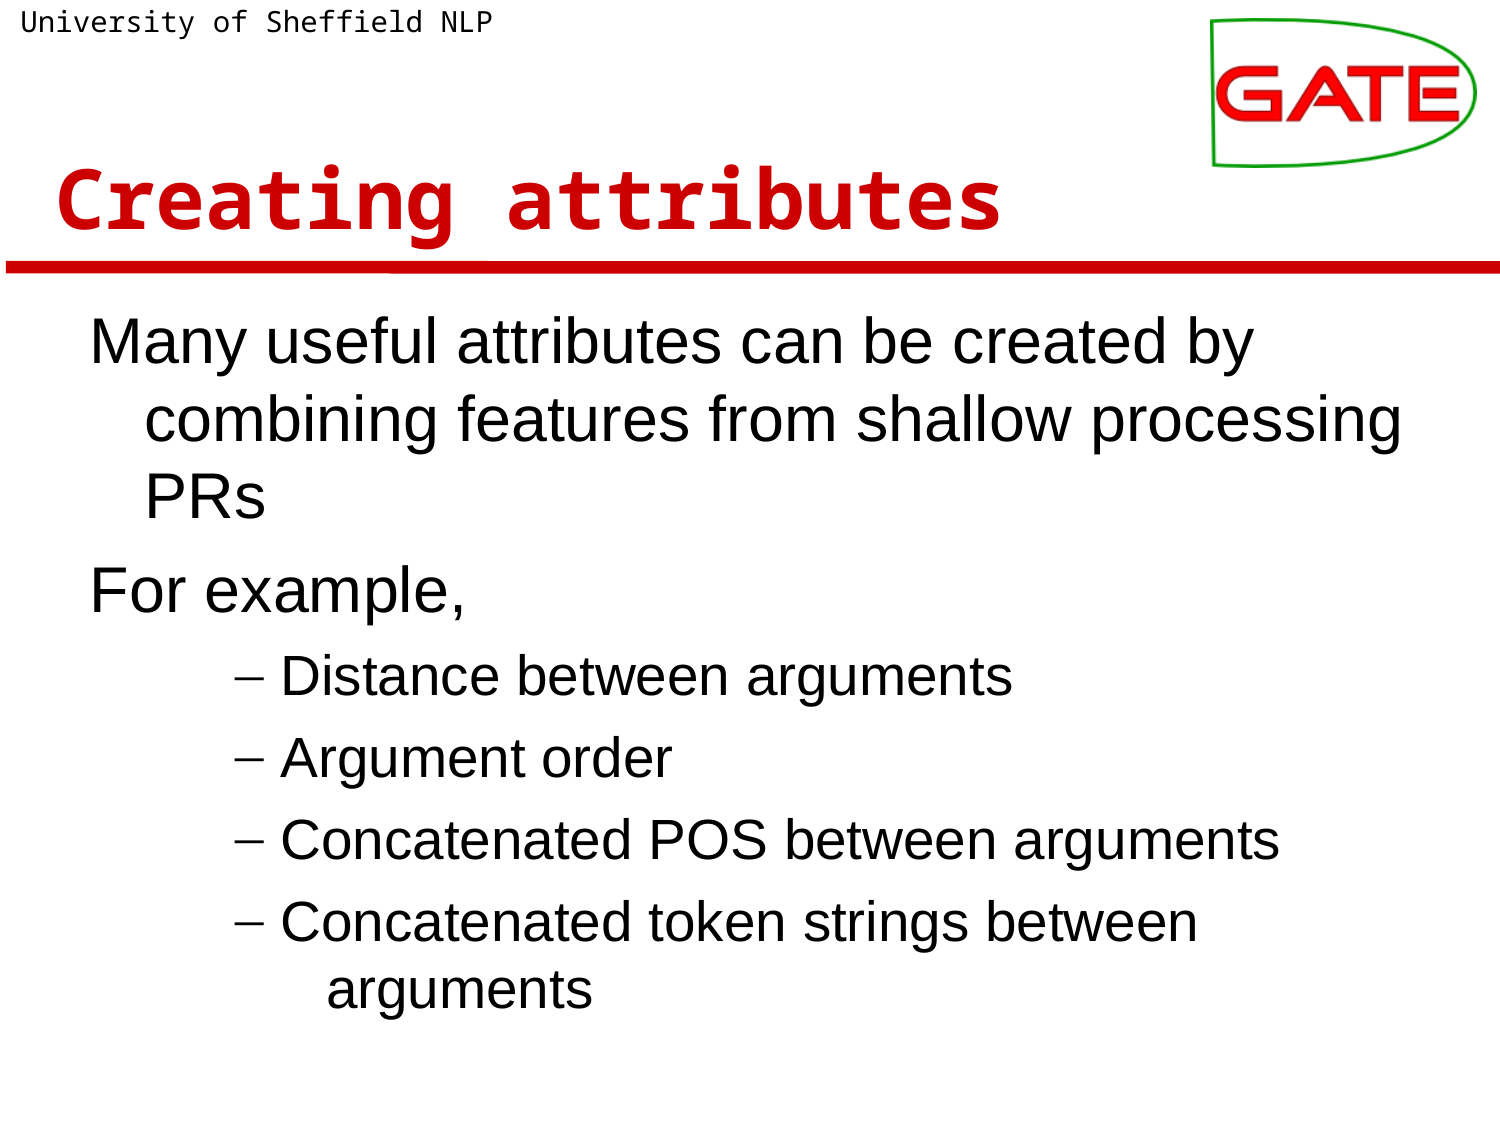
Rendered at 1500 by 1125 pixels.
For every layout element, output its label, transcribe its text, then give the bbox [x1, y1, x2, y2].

title Creating attributes [41, 37, 1391, 254]
list Many useful attributes can be created by combining features from shallow processing PRs For example, Distance between arguments Argument order Concatenated POS between arguments Concatenated token strings between arguments [74, 290, 1425, 1034]
picture [1210, 18, 1477, 168]
